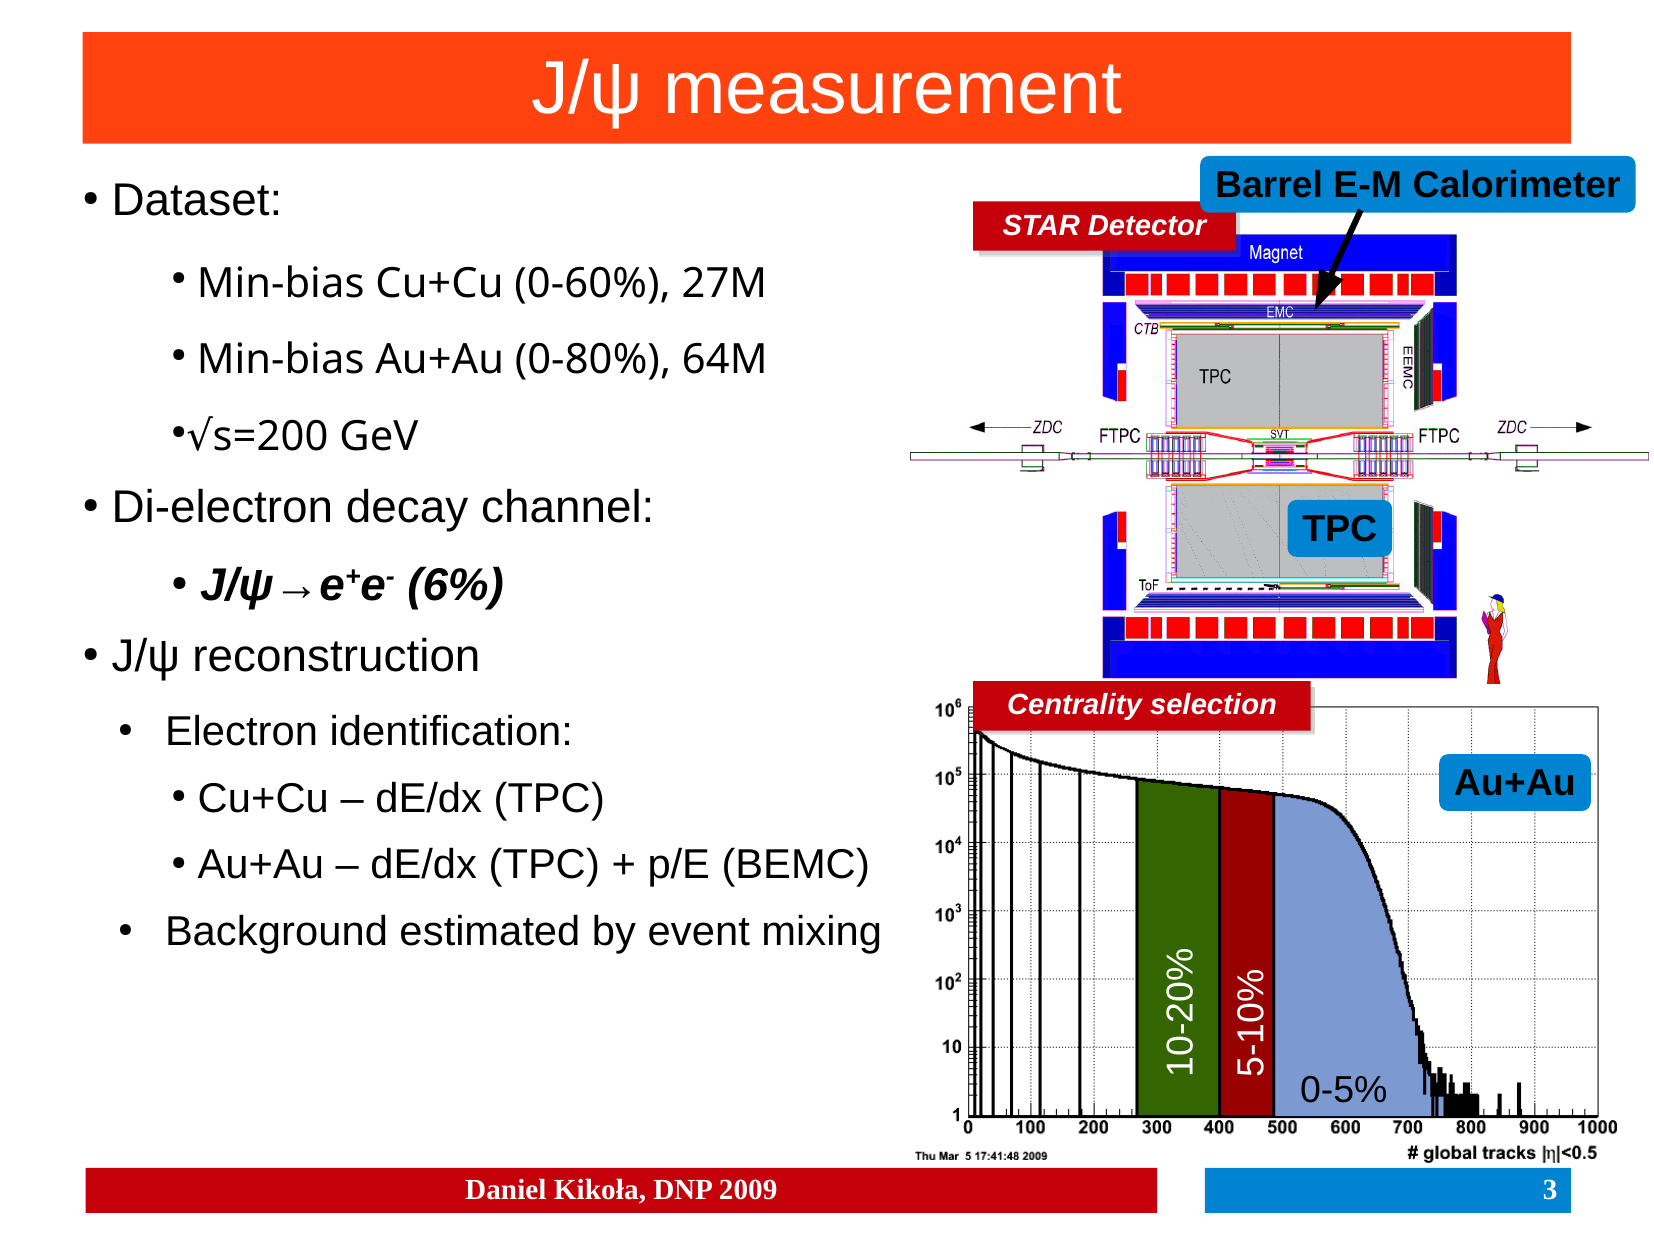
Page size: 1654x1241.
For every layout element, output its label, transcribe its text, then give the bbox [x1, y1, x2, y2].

text_box 5-10% [1222, 954, 1279, 1092]
text_box STAR Detector [973, 201, 1236, 251]
text_box Au+Au [1439, 754, 1591, 811]
text_box Centrality selection [973, 681, 1311, 731]
text_box Barrel E-M Calorimeter [1200, 155, 1636, 213]
text_box 0-5% [1285, 1061, 1403, 1133]
list Dataset: Min-bias Cu+Cu (0-60%), 27M Min-bias Au+Au (0-80%), 64M √s=200 GeV Di-electron decay channel: J/ψ→e+e- (6%) J/ψ reconstruction Electron identification: Cu+Cu – dE/dx (TPC) Au+Au – dE/dx (TPC) + p/E (BEMC) Background estimated by event mixing [82, 177, 1200, 1109]
text_box TPC [1287, 499, 1393, 557]
text_box 10-20% [1151, 933, 1208, 1093]
title J/ψ measurement [82, 32, 1571, 144]
picture [909, 221, 1649, 1165]
